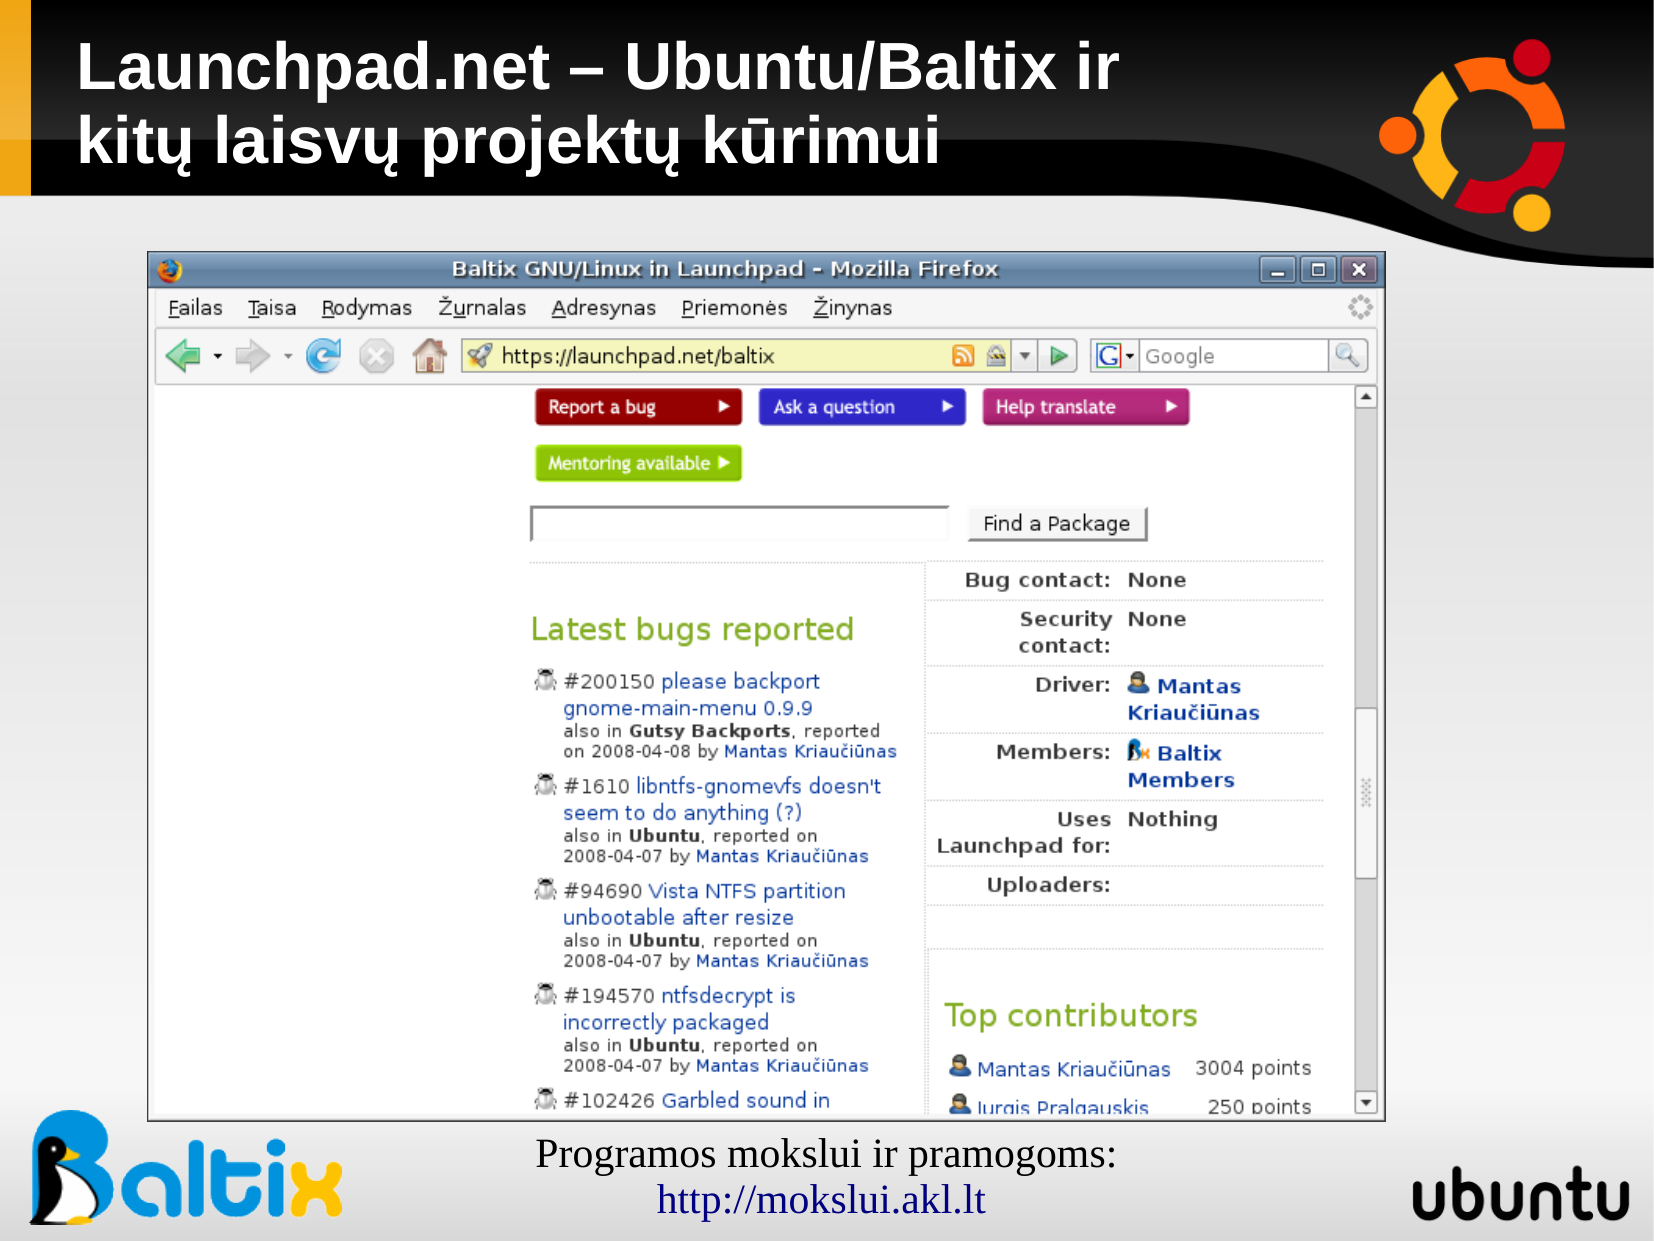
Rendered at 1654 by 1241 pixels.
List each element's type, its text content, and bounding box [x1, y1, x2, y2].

picture [0, 0, 1654, 1241]
title Launchpad.net – Ubuntu/Baltix ir kitų laisvų projektų kūrimui [76, 0, 1565, 208]
